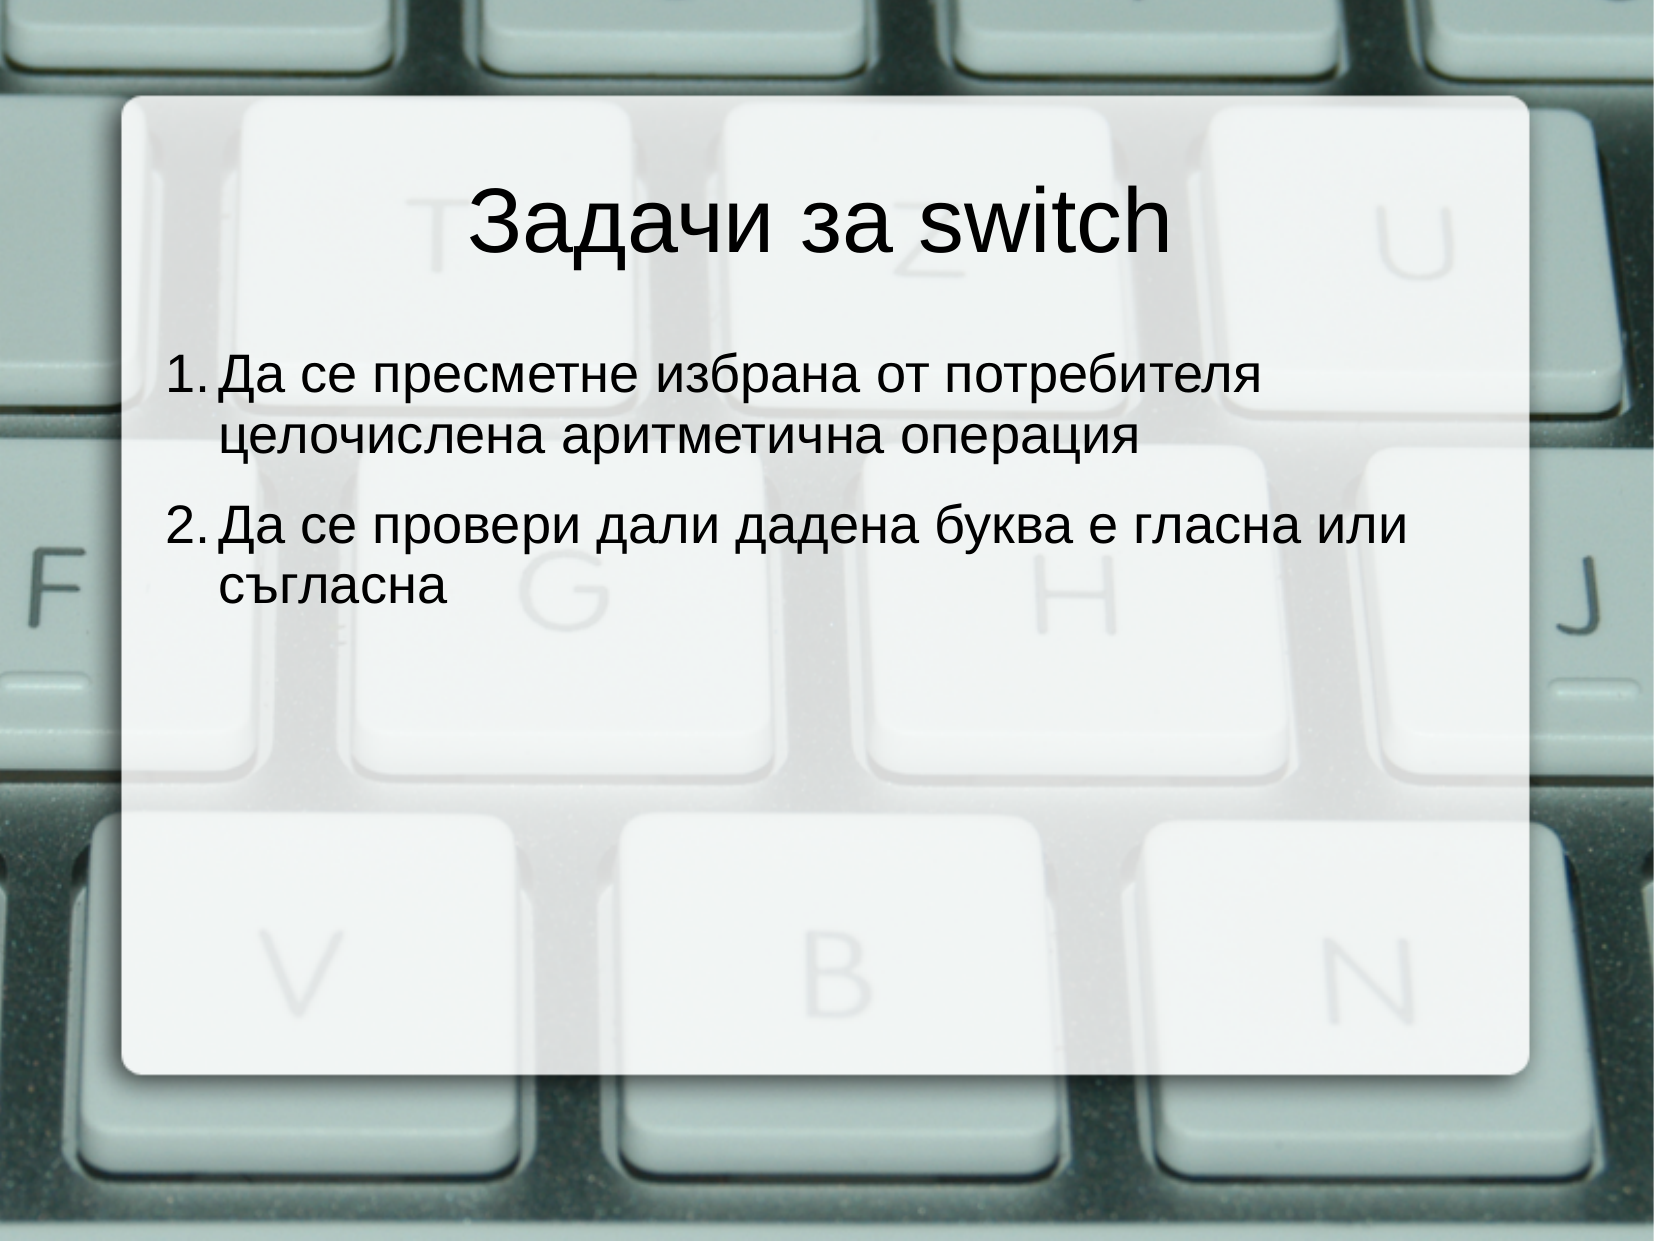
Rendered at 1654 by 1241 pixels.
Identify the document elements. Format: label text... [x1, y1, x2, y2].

picture [0, 0, 1654, 1241]
list Да се пресметне избрана от потребителя целочислена аритметична операция Да се провери дали дадена буква е гласна или съгласна [147, 343, 1506, 1063]
title Задачи за switch [135, 117, 1506, 325]
